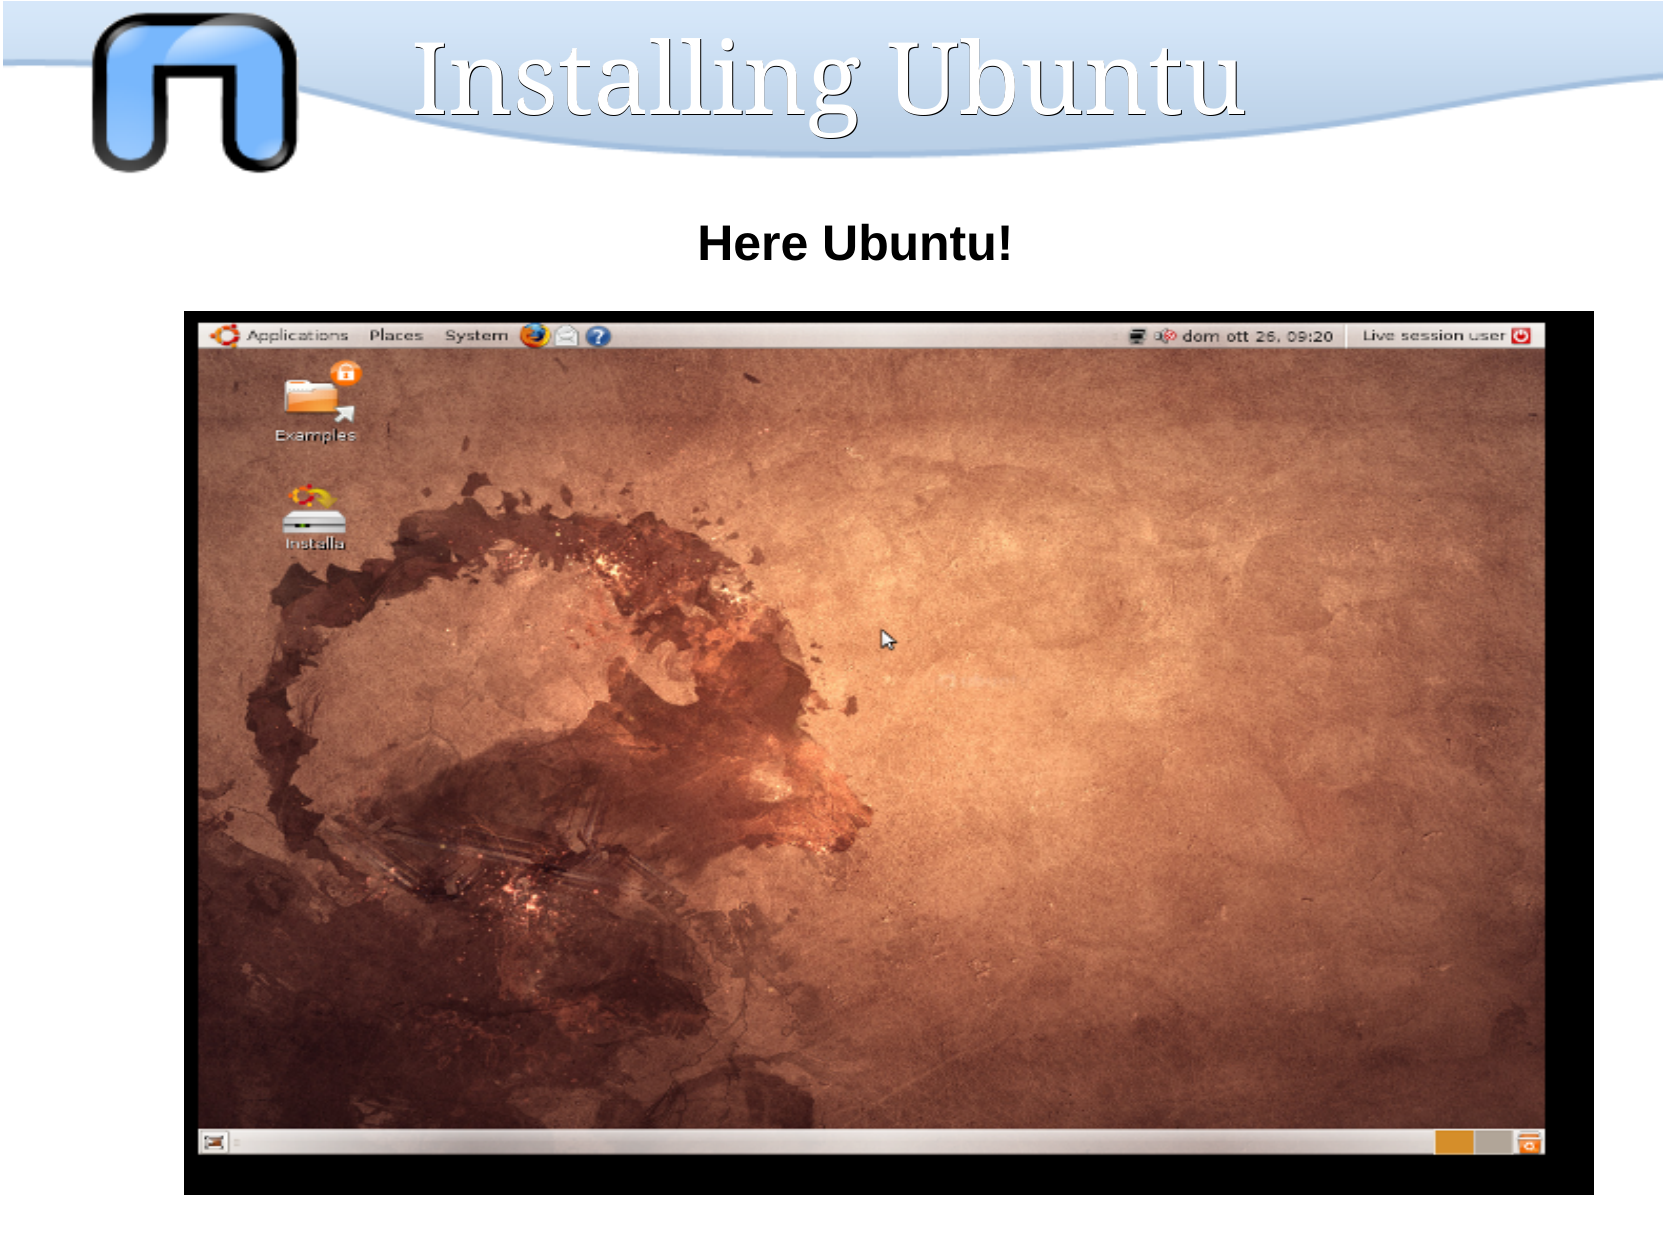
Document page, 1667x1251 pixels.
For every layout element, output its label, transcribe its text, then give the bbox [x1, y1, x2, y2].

picture [0, 0, 1667, 1251]
text_box Installing Ubuntu [397, 0, 1433, 272]
list Here Ubuntu! [129, 211, 1582, 1141]
